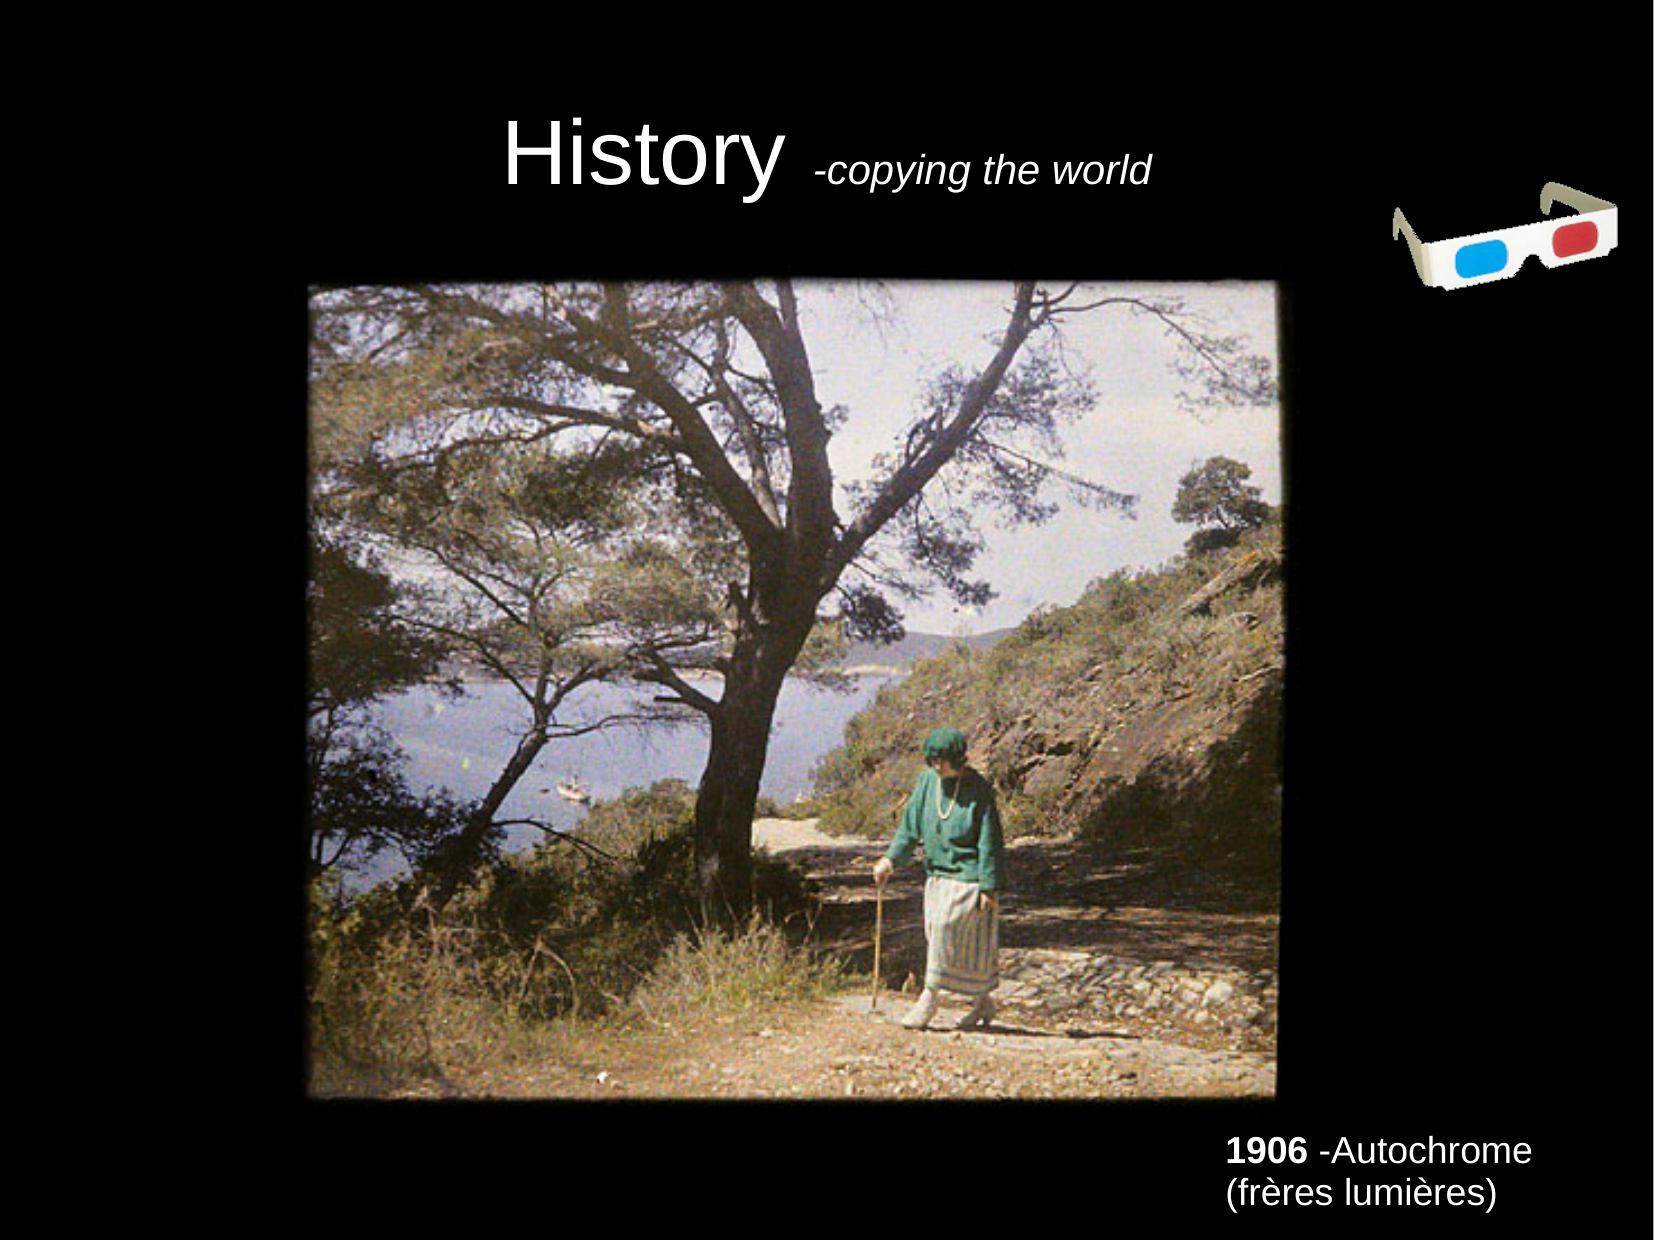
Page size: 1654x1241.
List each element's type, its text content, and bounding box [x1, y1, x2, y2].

text_box 1906 -Autochrome (frères lumières) [1210, 1122, 1625, 1223]
picture [1387, 176, 1625, 296]
picture [295, 265, 1300, 1123]
title History -copying the world [82, 59, 1572, 247]
